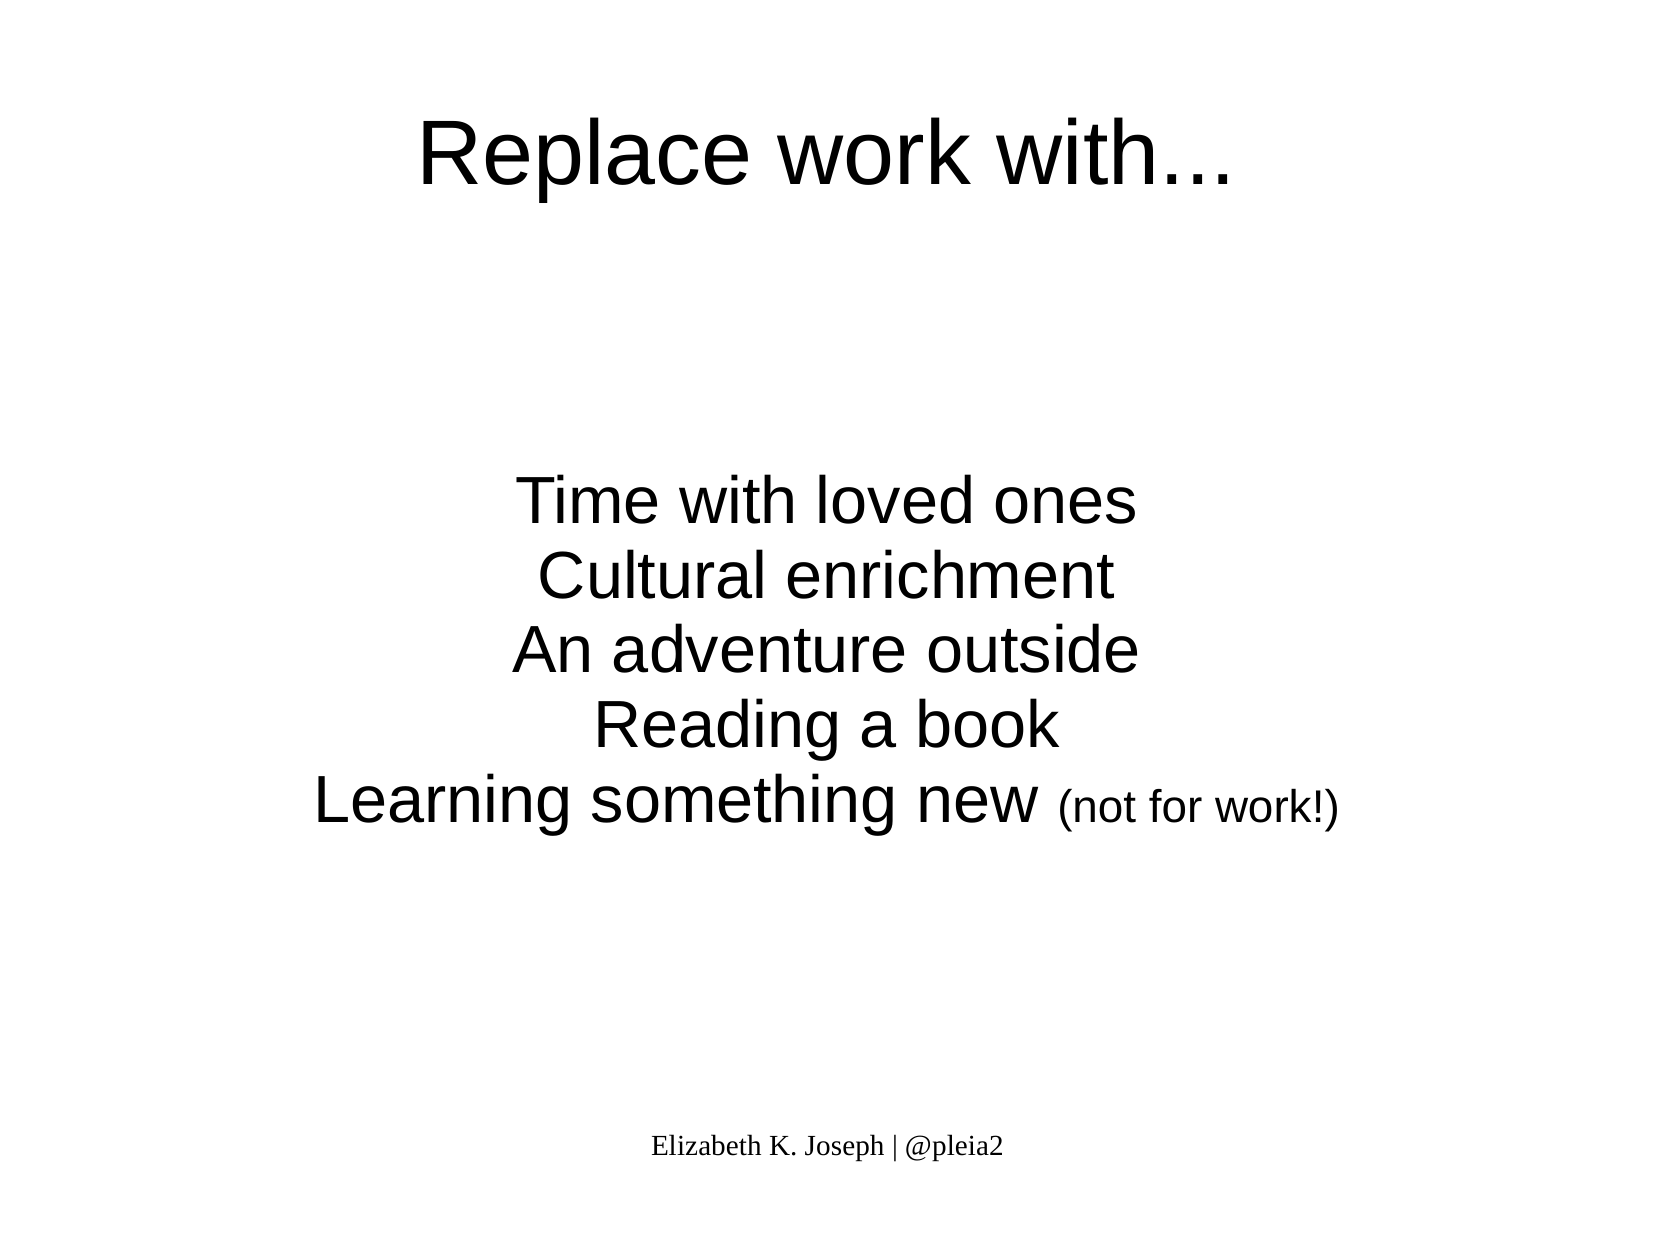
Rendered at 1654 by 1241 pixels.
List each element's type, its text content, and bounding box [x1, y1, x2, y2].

title Replace work with... [82, 49, 1571, 257]
subtitle Time with loved ones Cultural enrichment An adventure outside Reading a book Learning something new (not for work!) [82, 290, 1571, 1010]
